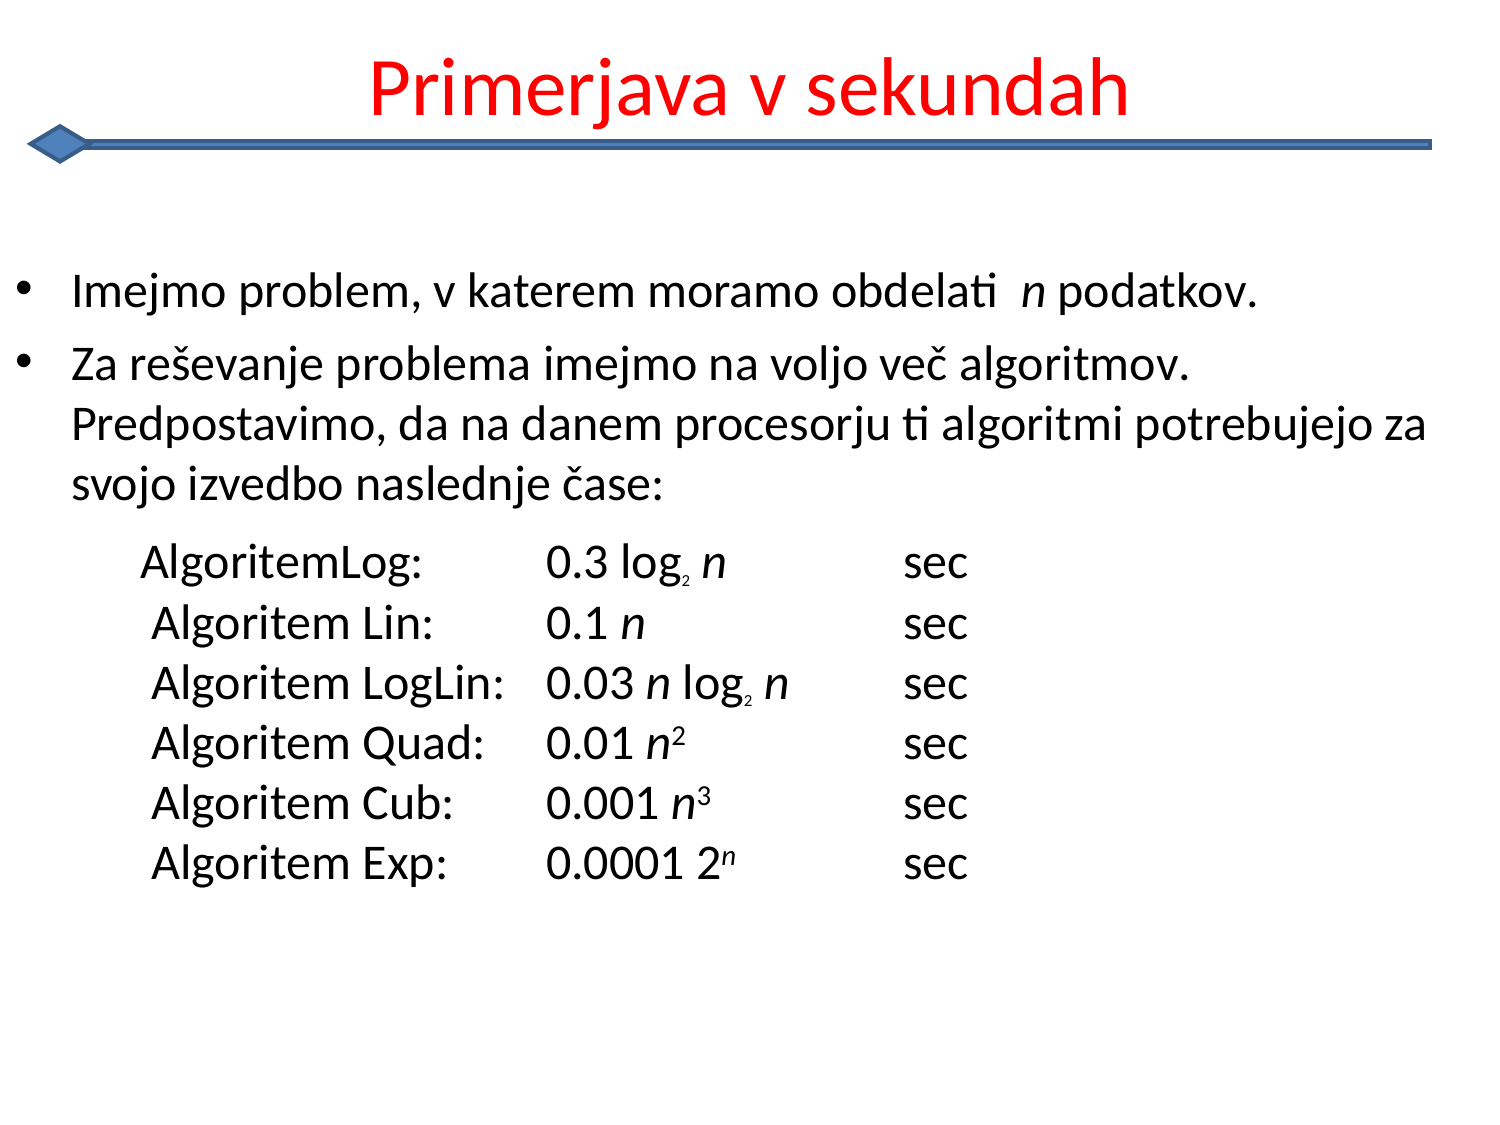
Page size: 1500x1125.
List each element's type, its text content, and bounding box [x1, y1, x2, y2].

list Imejmo problem, v katerem moramo obdelati n podatkov. Za reševanje problema imejmo na voljo več algoritmov. Predpostavimo, da na danem procesorju ti algoritmi potrebujejo za svojo izvedbo naslednje čase: AlgoritemLog: 0.3 log2 n sec Algoritem Lin: 0.1 n sec Algoritem LogLin: 0.03 n log2 n sec Algoritem Quad: 0.01 n2 sec Algoritem Cub: 0.001 n3 sec Algoritem Exp: 0.0001 2n sec [0, 249, 1454, 1013]
title Primerjava v sekundah [75, 23, 1426, 141]
